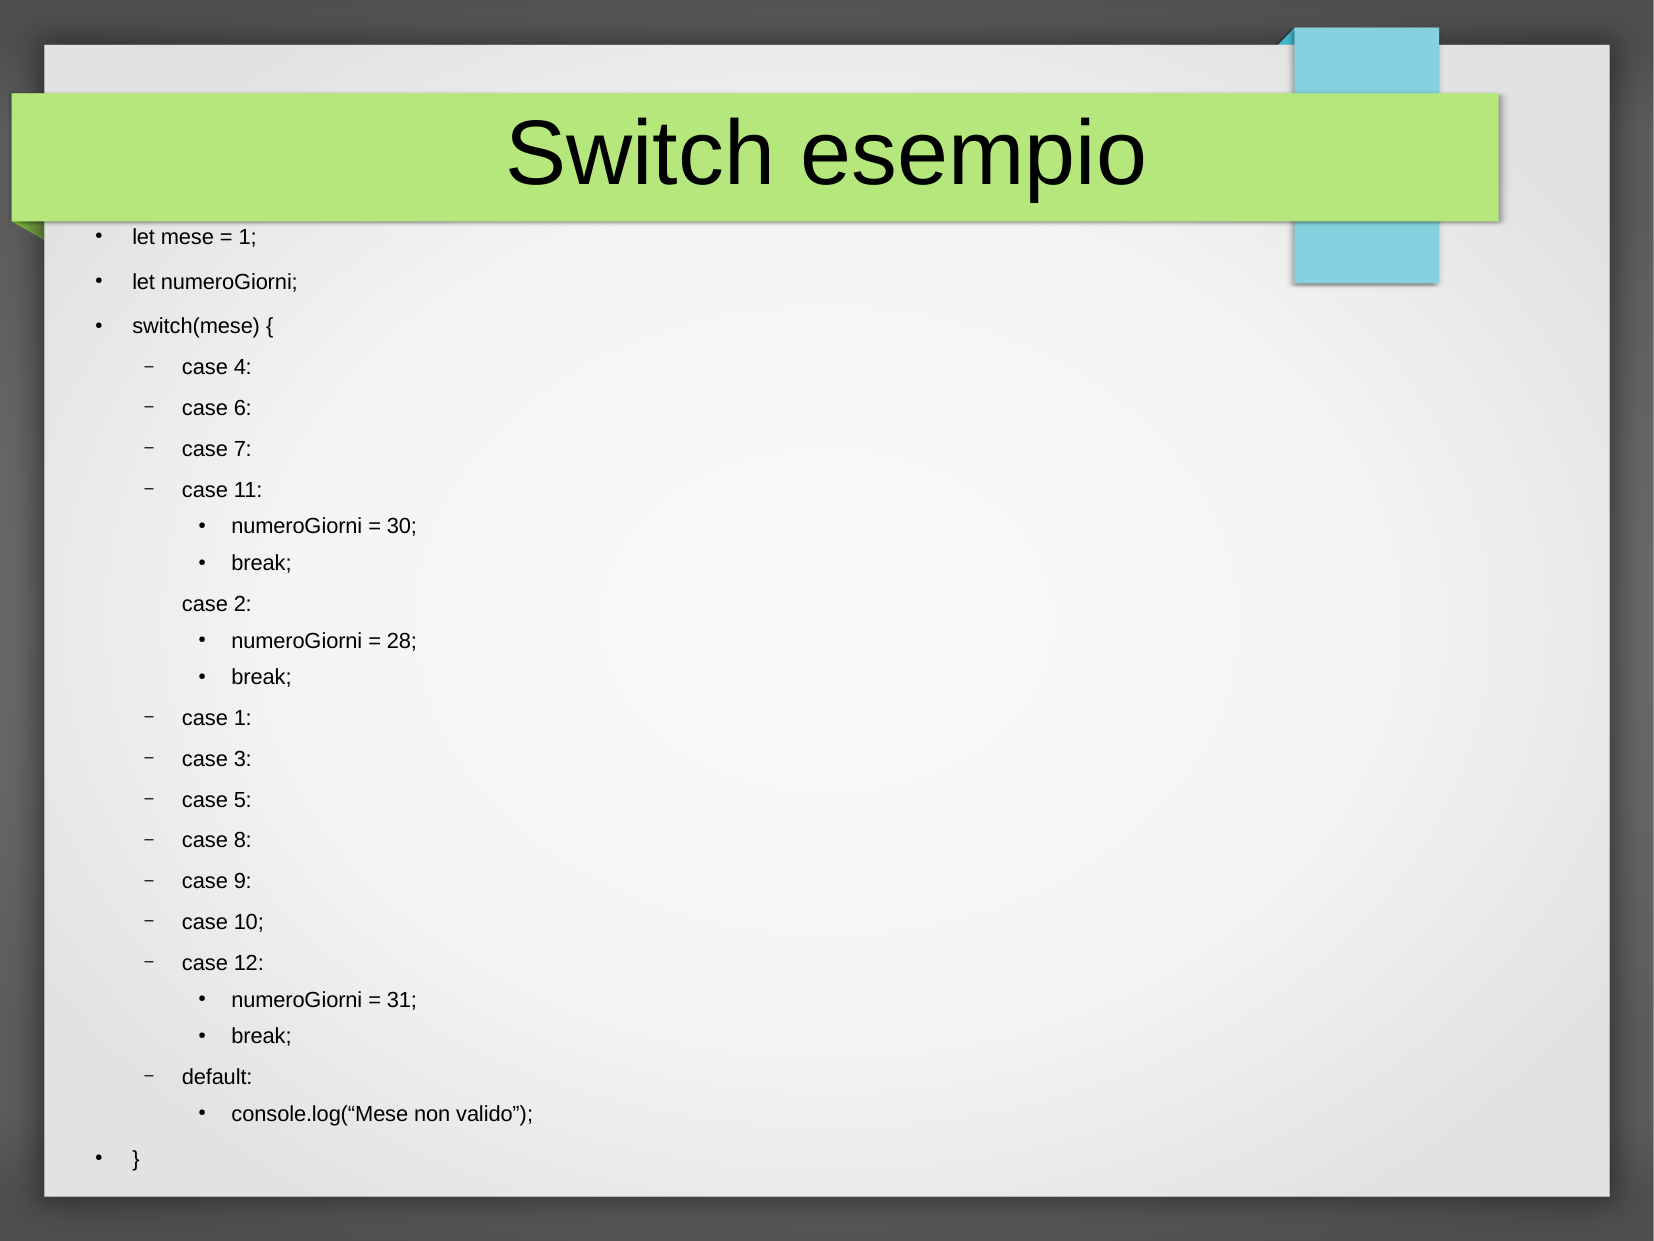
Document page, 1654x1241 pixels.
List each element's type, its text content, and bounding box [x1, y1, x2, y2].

title Switch esempio [82, 49, 1571, 224]
picture [0, 0, 1654, 1241]
list let mese = 1; let numeroGiorni; switch(mese) { case 4: case 6: case 7: case 11: numeroGiorni = 30; break; case 2: numeroGiorni = 28; break; case 1: case 3: case 5: case 8: case 9: case 10; case 12: numeroGiorni = 31; break; default: console.log(“Mese non valido”); } [82, 224, 1571, 1182]
